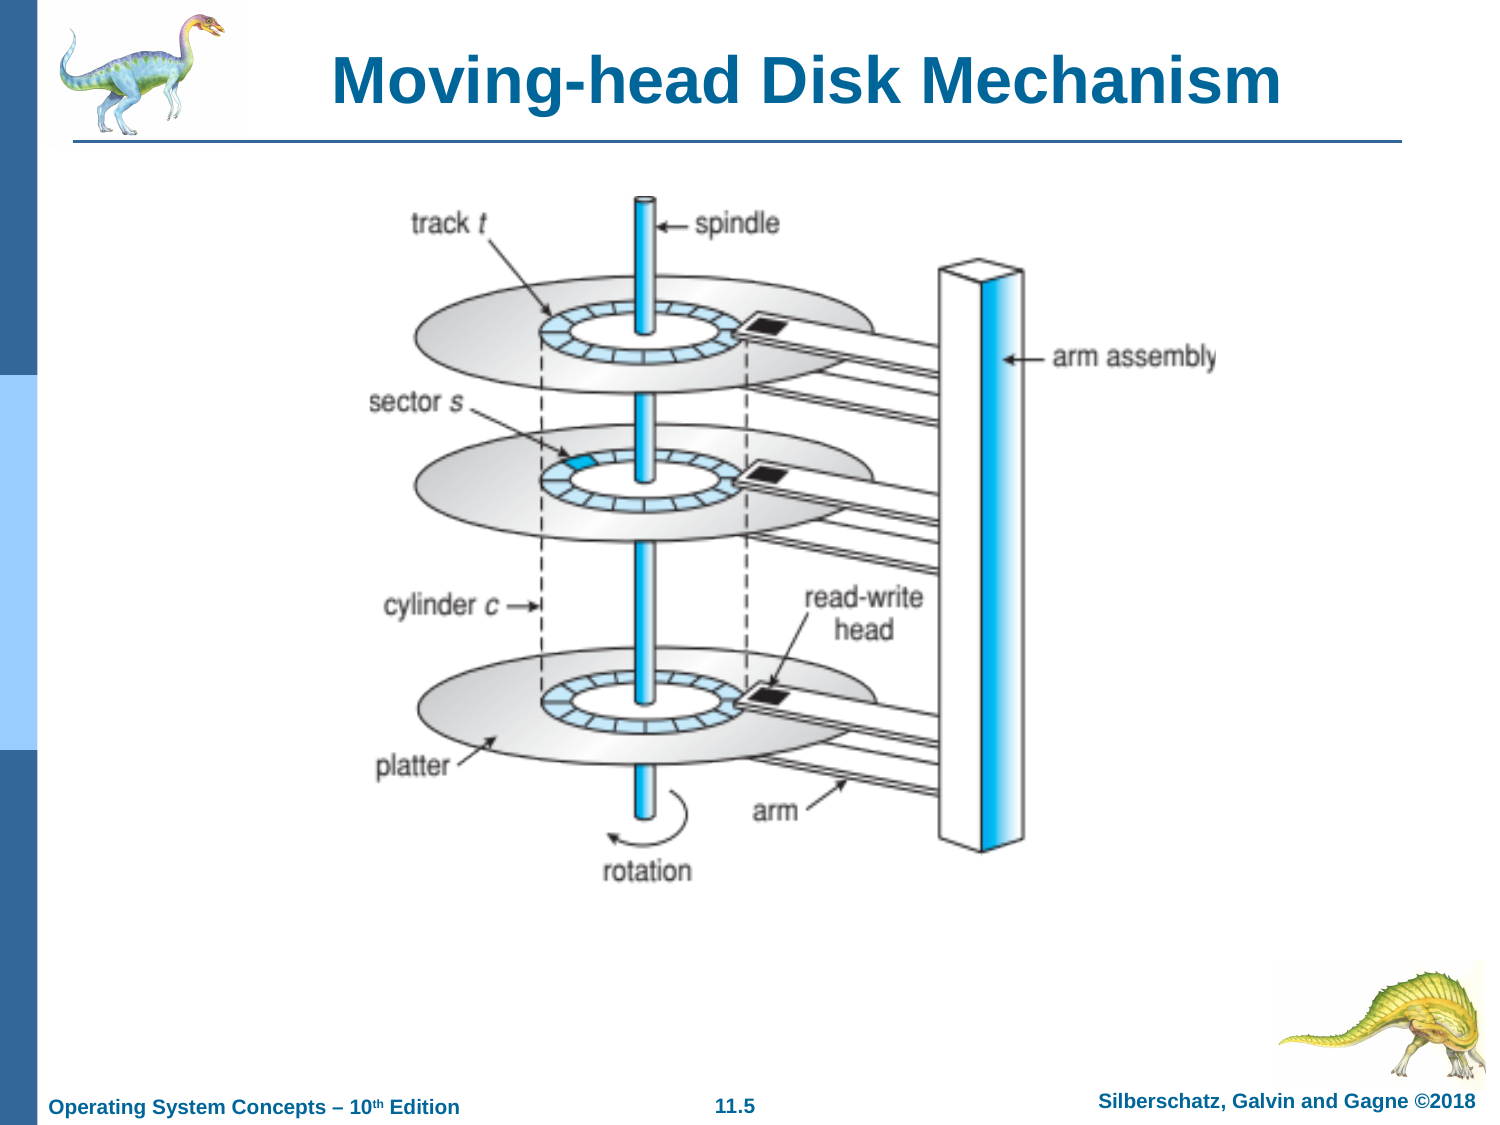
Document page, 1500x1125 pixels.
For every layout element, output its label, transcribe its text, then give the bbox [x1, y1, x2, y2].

picture [1415, 1093, 1423, 1098]
picture [46, 0, 243, 149]
picture [1275, 959, 1486, 1090]
title Moving-head Disk Mechanism [190, 29, 1425, 125]
picture [369, 196, 1216, 886]
